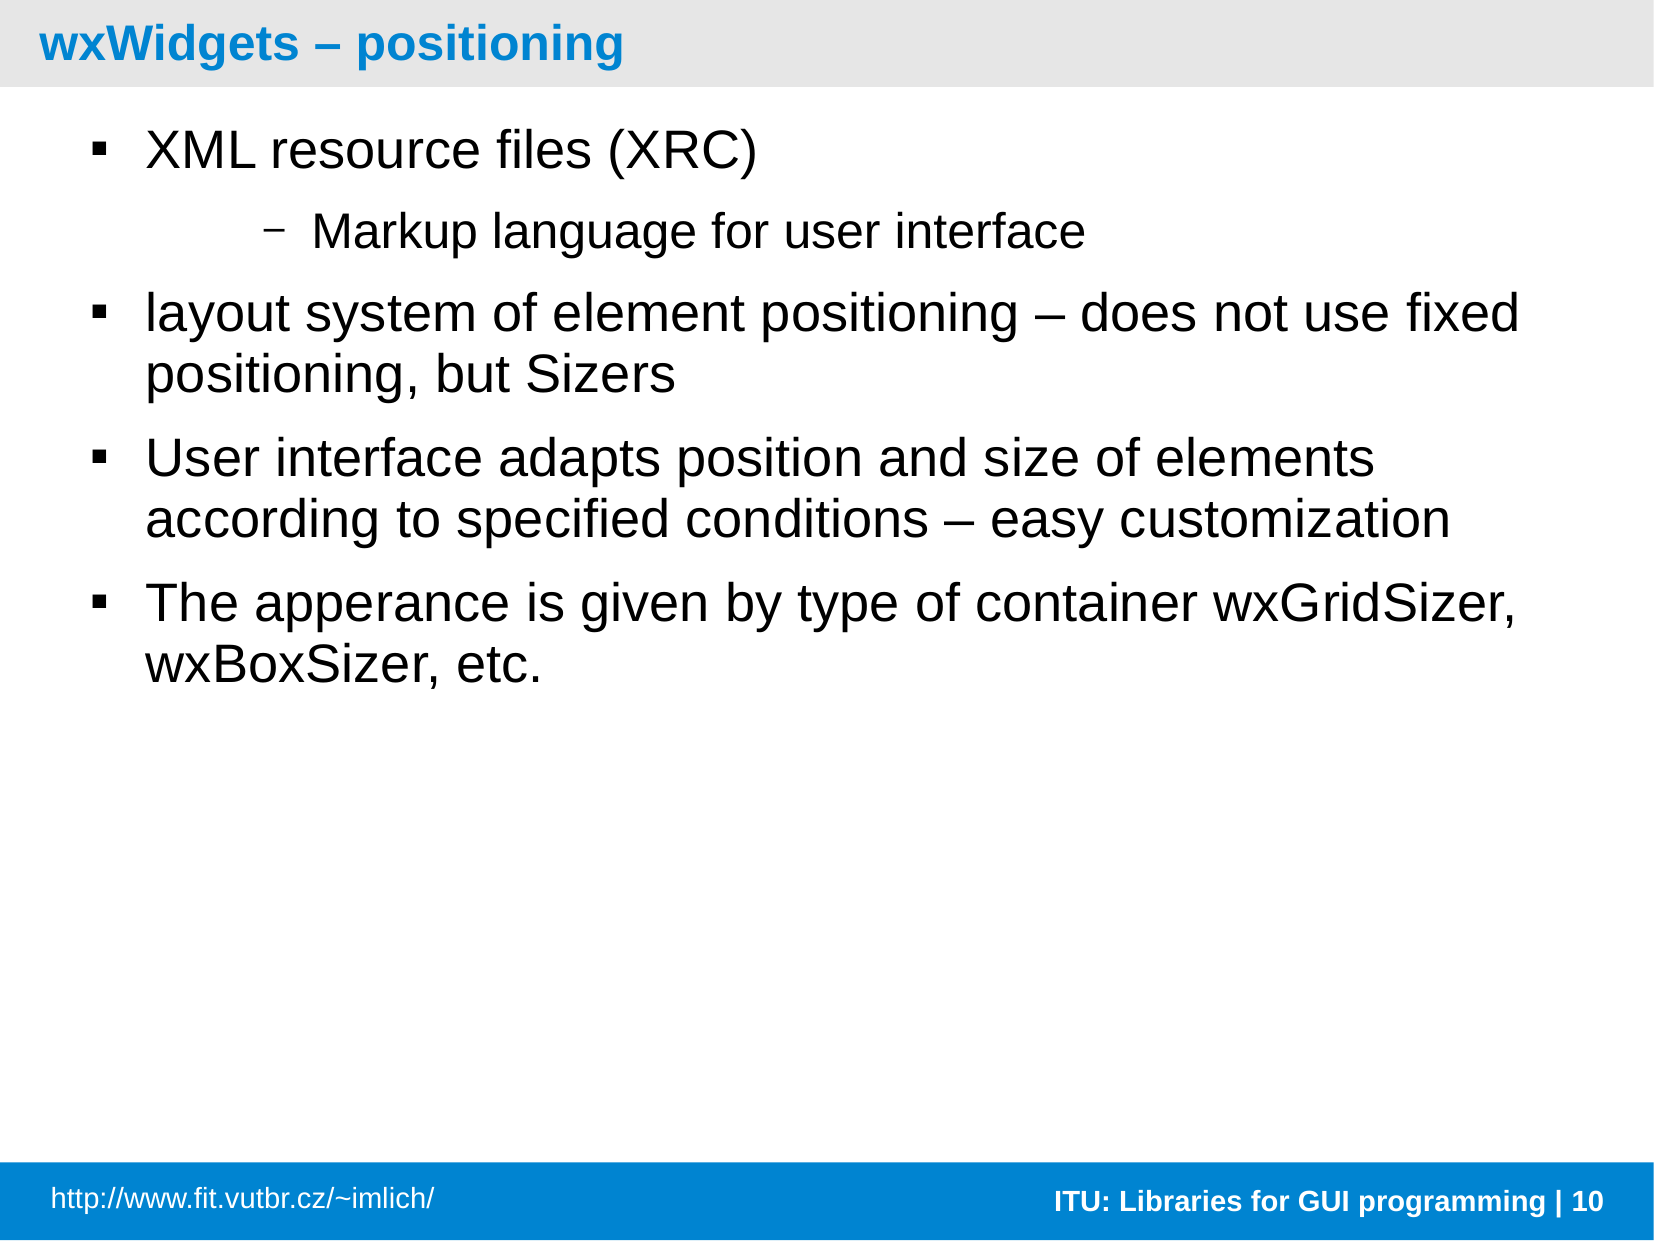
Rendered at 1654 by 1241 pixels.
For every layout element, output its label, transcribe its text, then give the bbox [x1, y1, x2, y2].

list XML resource files (XRC) Markup language for user interface layout system of element positioning – does not use fixed positioning, but Sizers User interface adapts position and size of elements according to specified conditions – easy customization The apperance is given by type of container wxGridSizer, wxBoxSizer, etc. [75, 119, 1564, 1111]
title wxWidgets – positioning [39, 11, 1615, 76]
